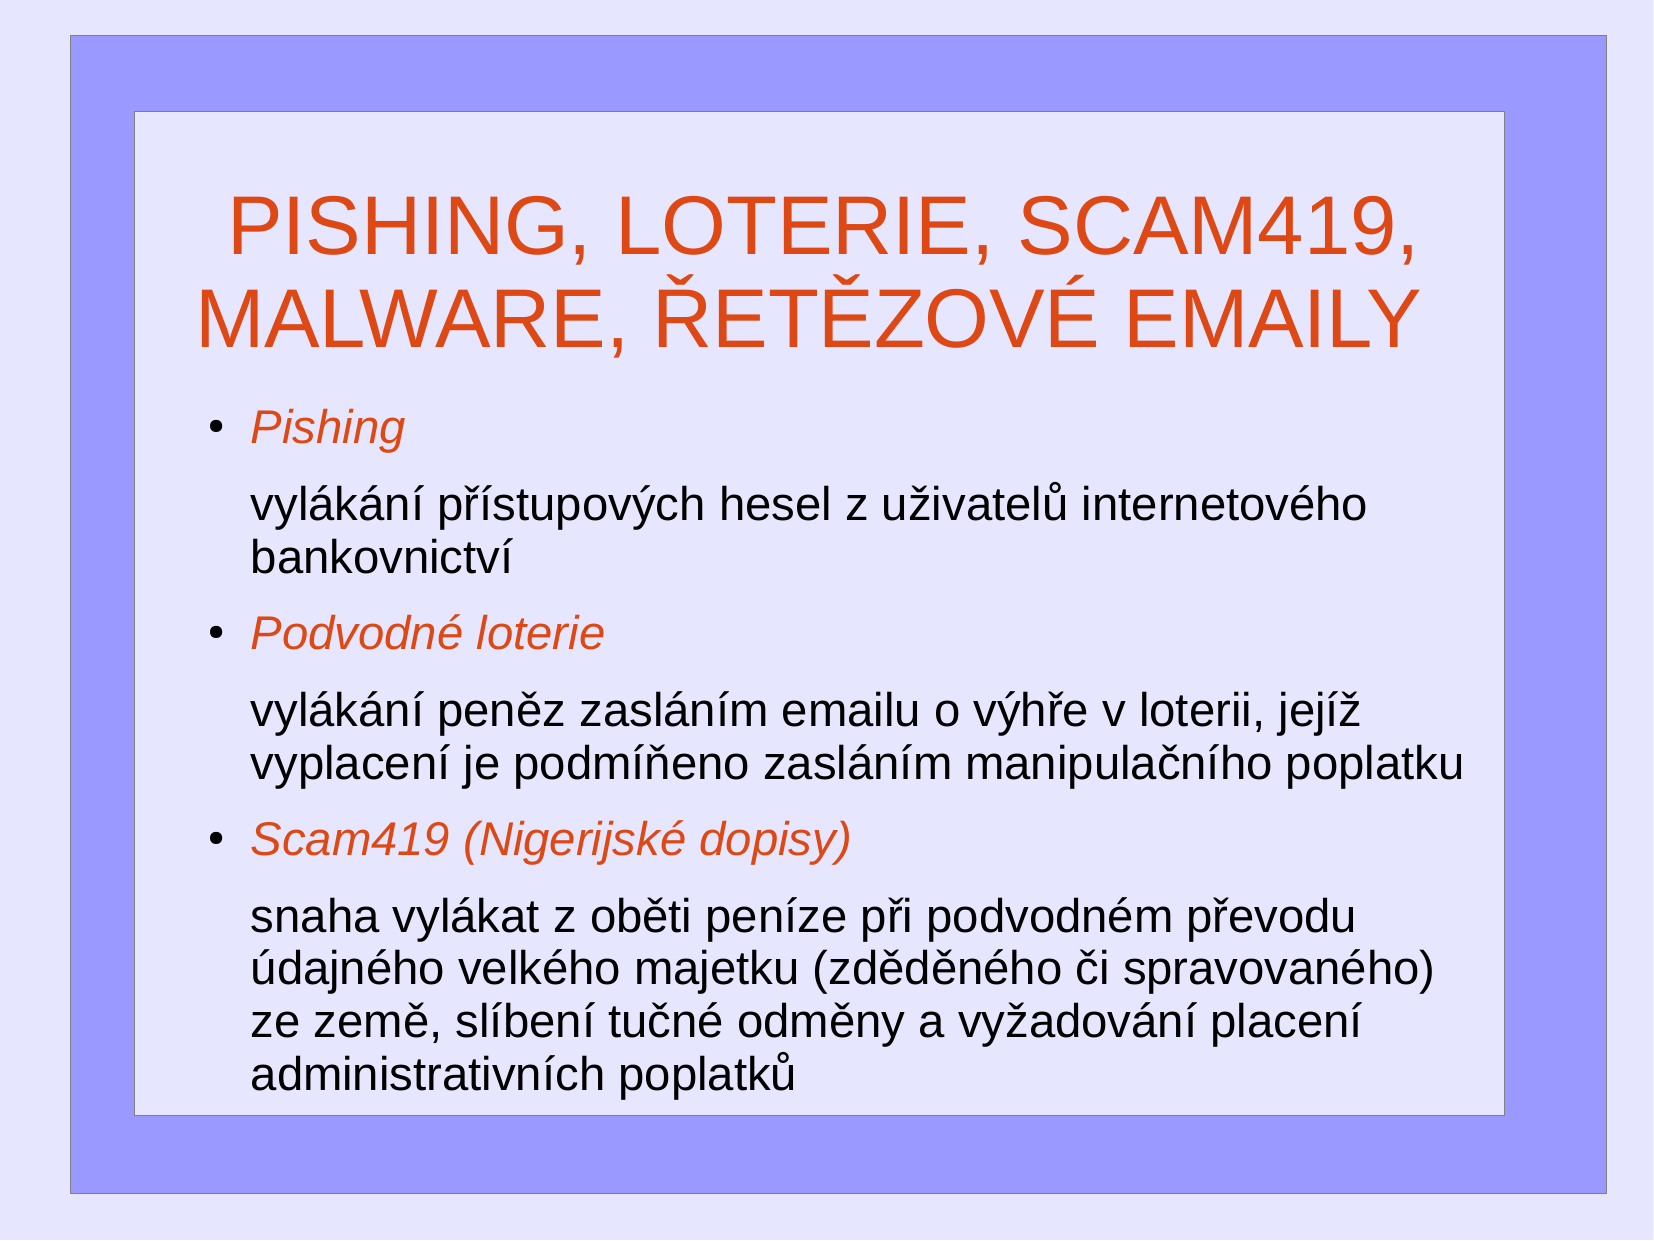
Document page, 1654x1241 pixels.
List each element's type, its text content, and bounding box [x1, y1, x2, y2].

text_box [70, 35, 1607, 1194]
title PISHING, LOTERIE, SCAM419, MALWARE, ŘETĚZOVÉ EMAILY [141, 174, 1477, 370]
list Pishing vylákání přístupových hesel z uživatelů internetového bankovnictví Podvodné loterie vylákání peněz zasláním emailu o výhře v loterii, jejíž vyplacení je podmíňeno zasláním manipulačního poplatku Scam419 (Nigerijské dopisy) snaha vylákat z oběti peníze při podvodném převodu údajného velkého majetku (zděděného či spravovaného) ze země, slíbení tučné odměny a vyžadování placení administrativních poplatků [193, 401, 1479, 1115]
list [82, 290, 1538, 634]
